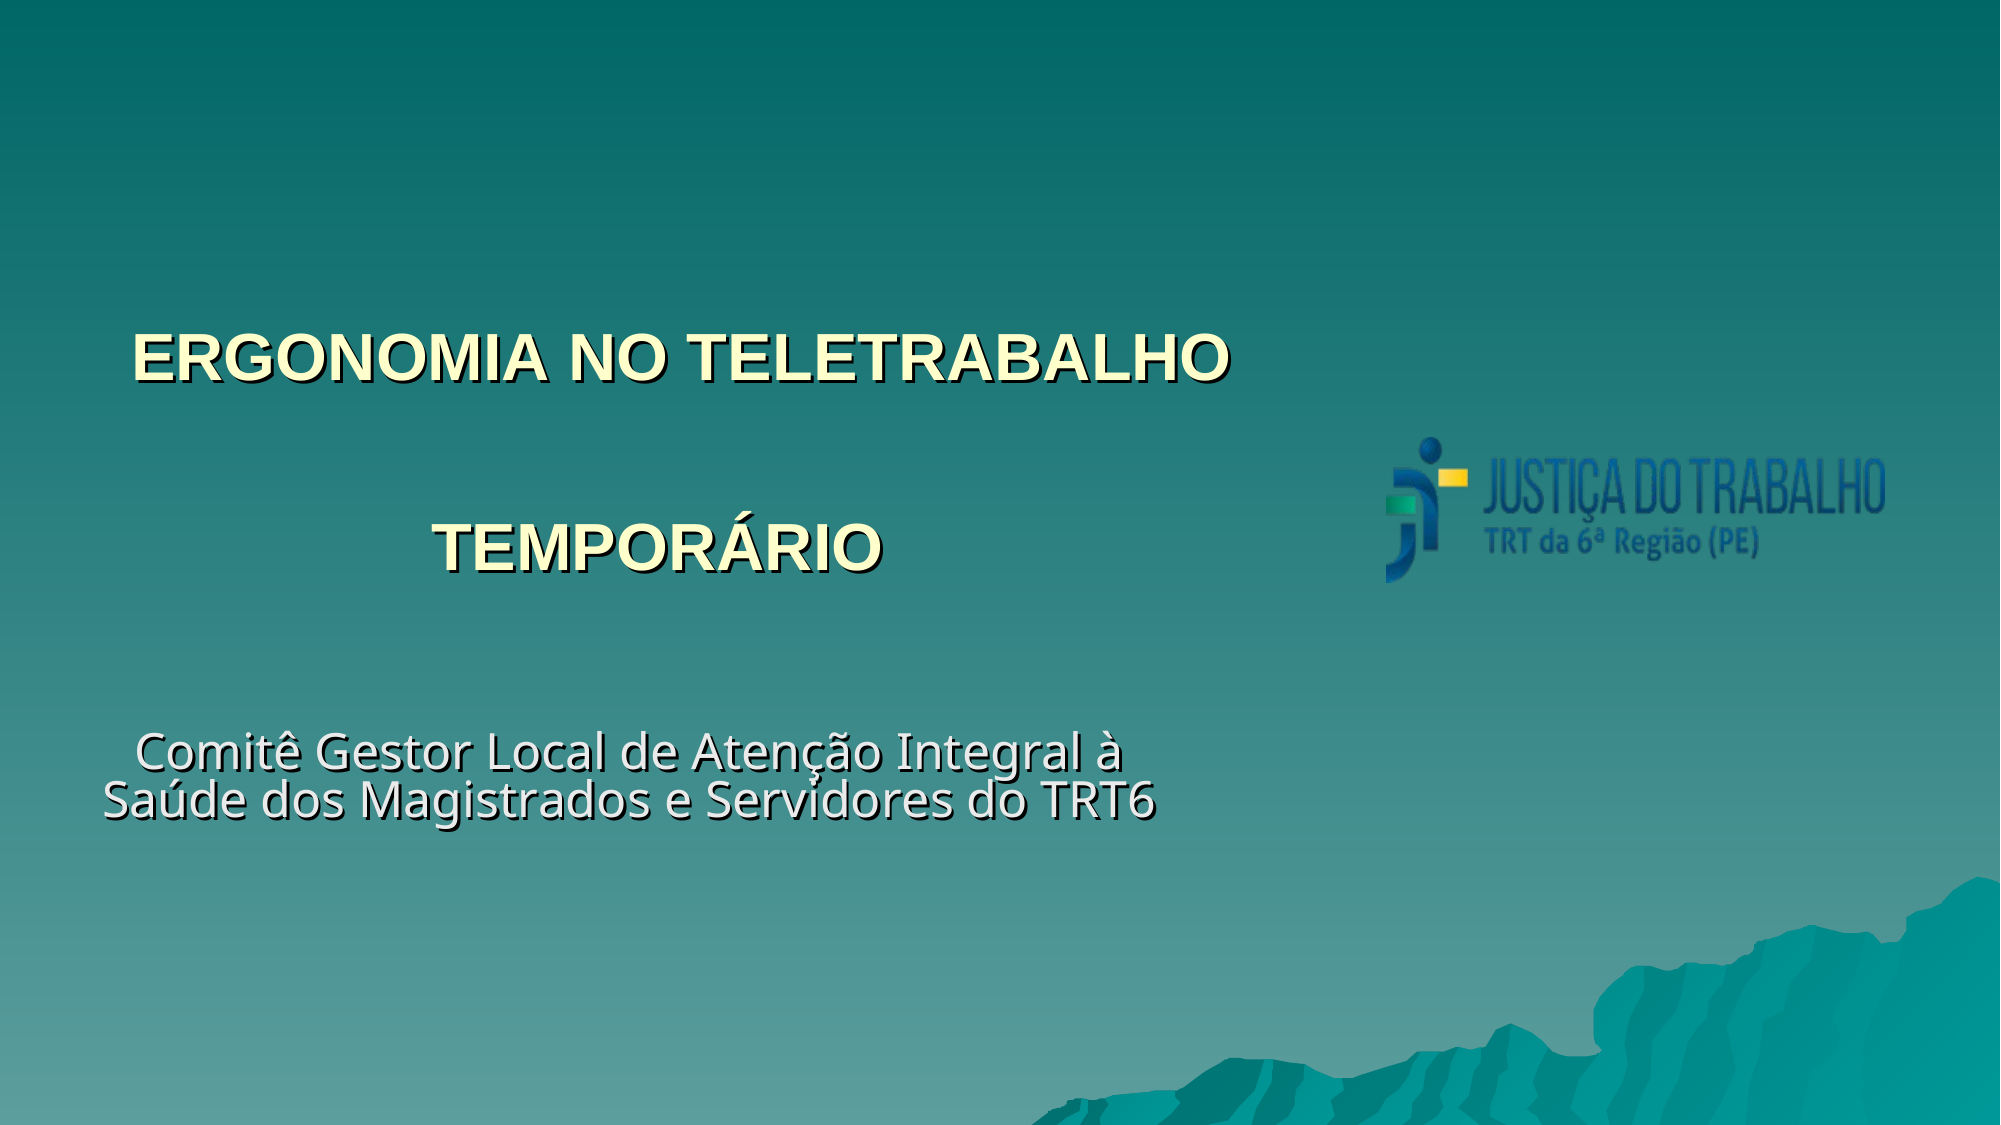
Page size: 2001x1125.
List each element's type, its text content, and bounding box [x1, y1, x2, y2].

subtitle Comitê Gestor Local de Atenção Integral à Saúde dos Magistrados e Servidores do TRT6 [86, 661, 1265, 871]
title ERGONOMIA NO TELETRABALHO TEMPORÁRIO [91, 251, 1273, 561]
picture [1386, 567, 1394, 578]
picture [1386, 437, 1885, 583]
